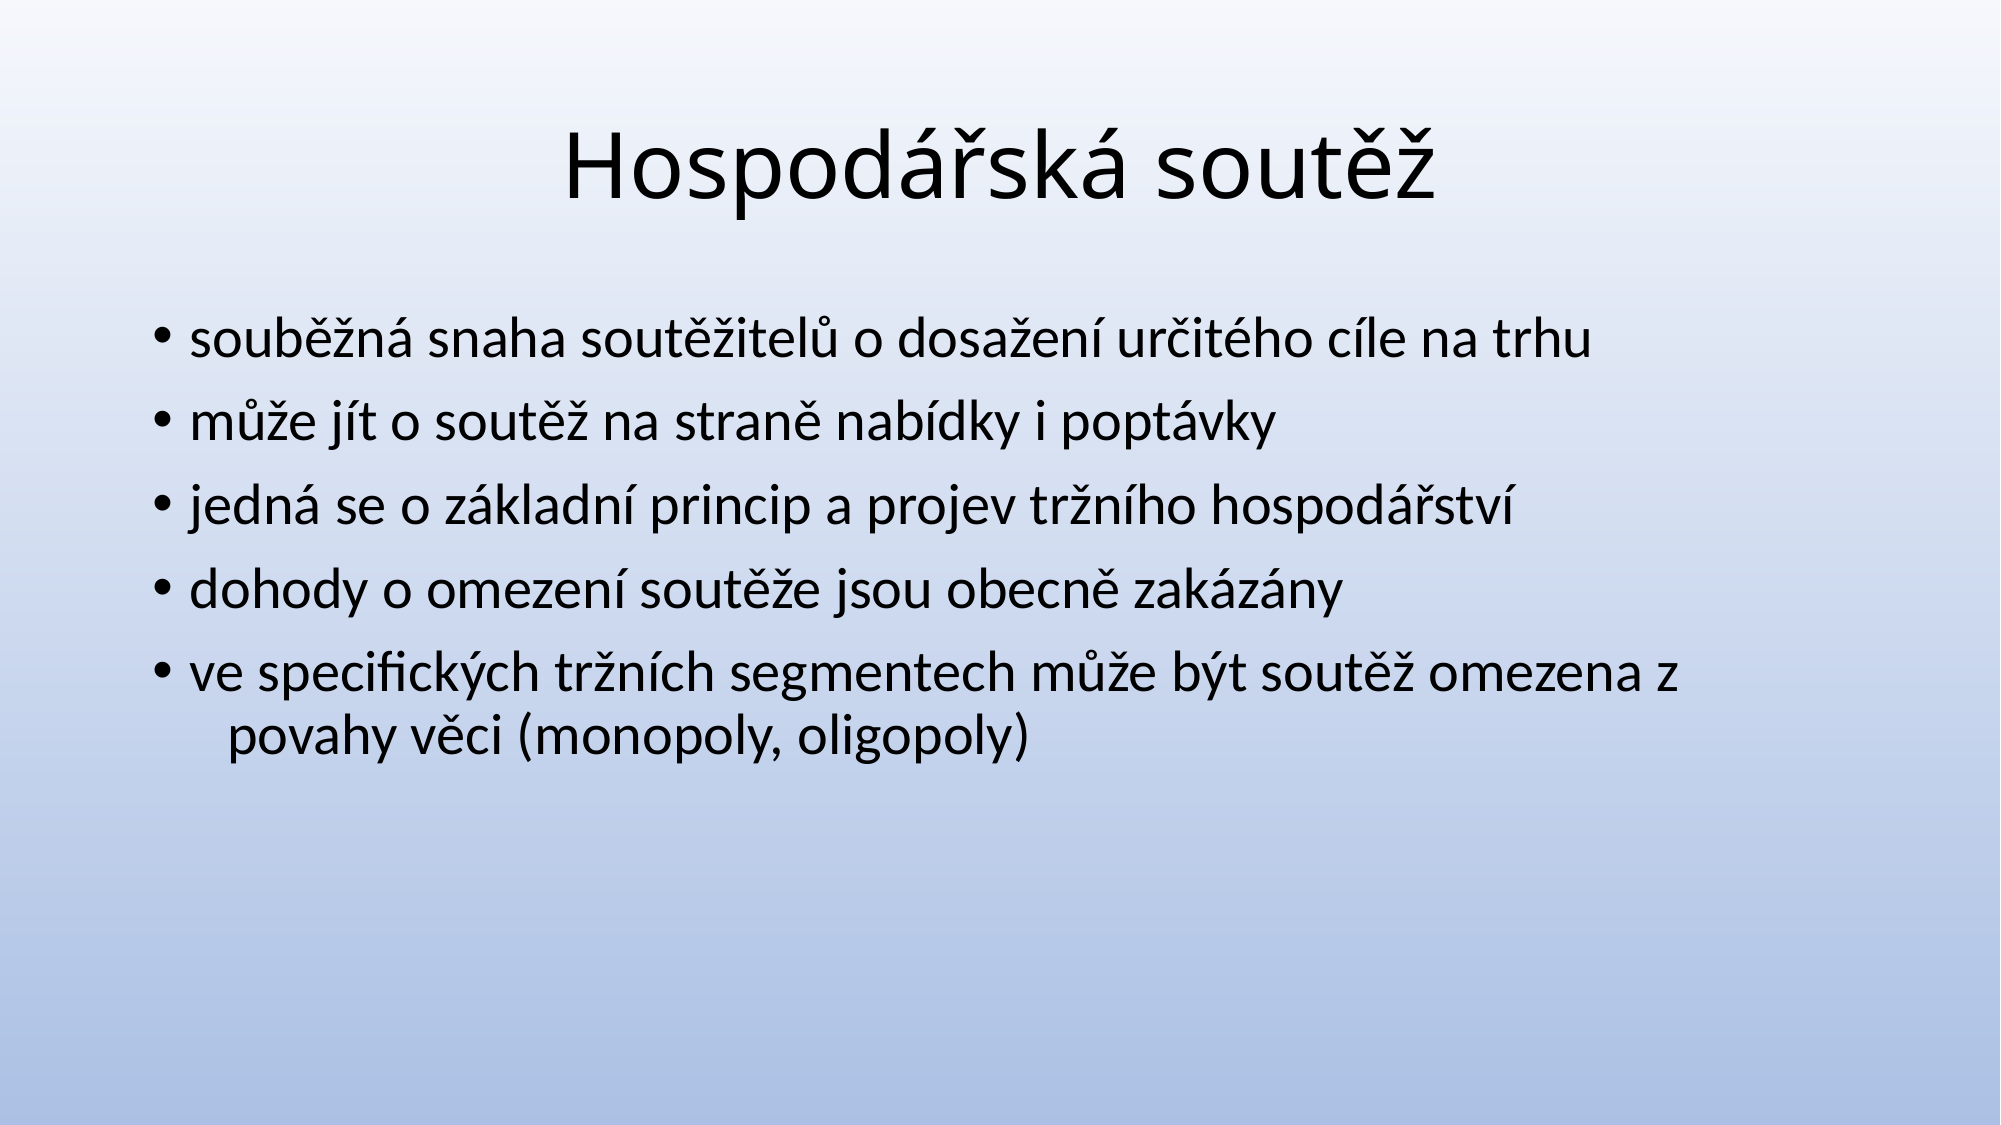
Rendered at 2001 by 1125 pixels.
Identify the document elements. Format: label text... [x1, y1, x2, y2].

list souběžná snaha soutěžitelů o dosažení určitého cíle na trhu může jít o soutěž na straně nabídky i poptávky jedná se o základní princip a projev tržního hospodářství dohody o omezení soutěže jsou obecně zakázány ve specifických tržních segmentech může být soutěž omezena z povahy věci (monopoly, oligopoly) [137, 299, 1863, 1014]
title Hospodářská soutěž [137, 59, 1863, 278]
